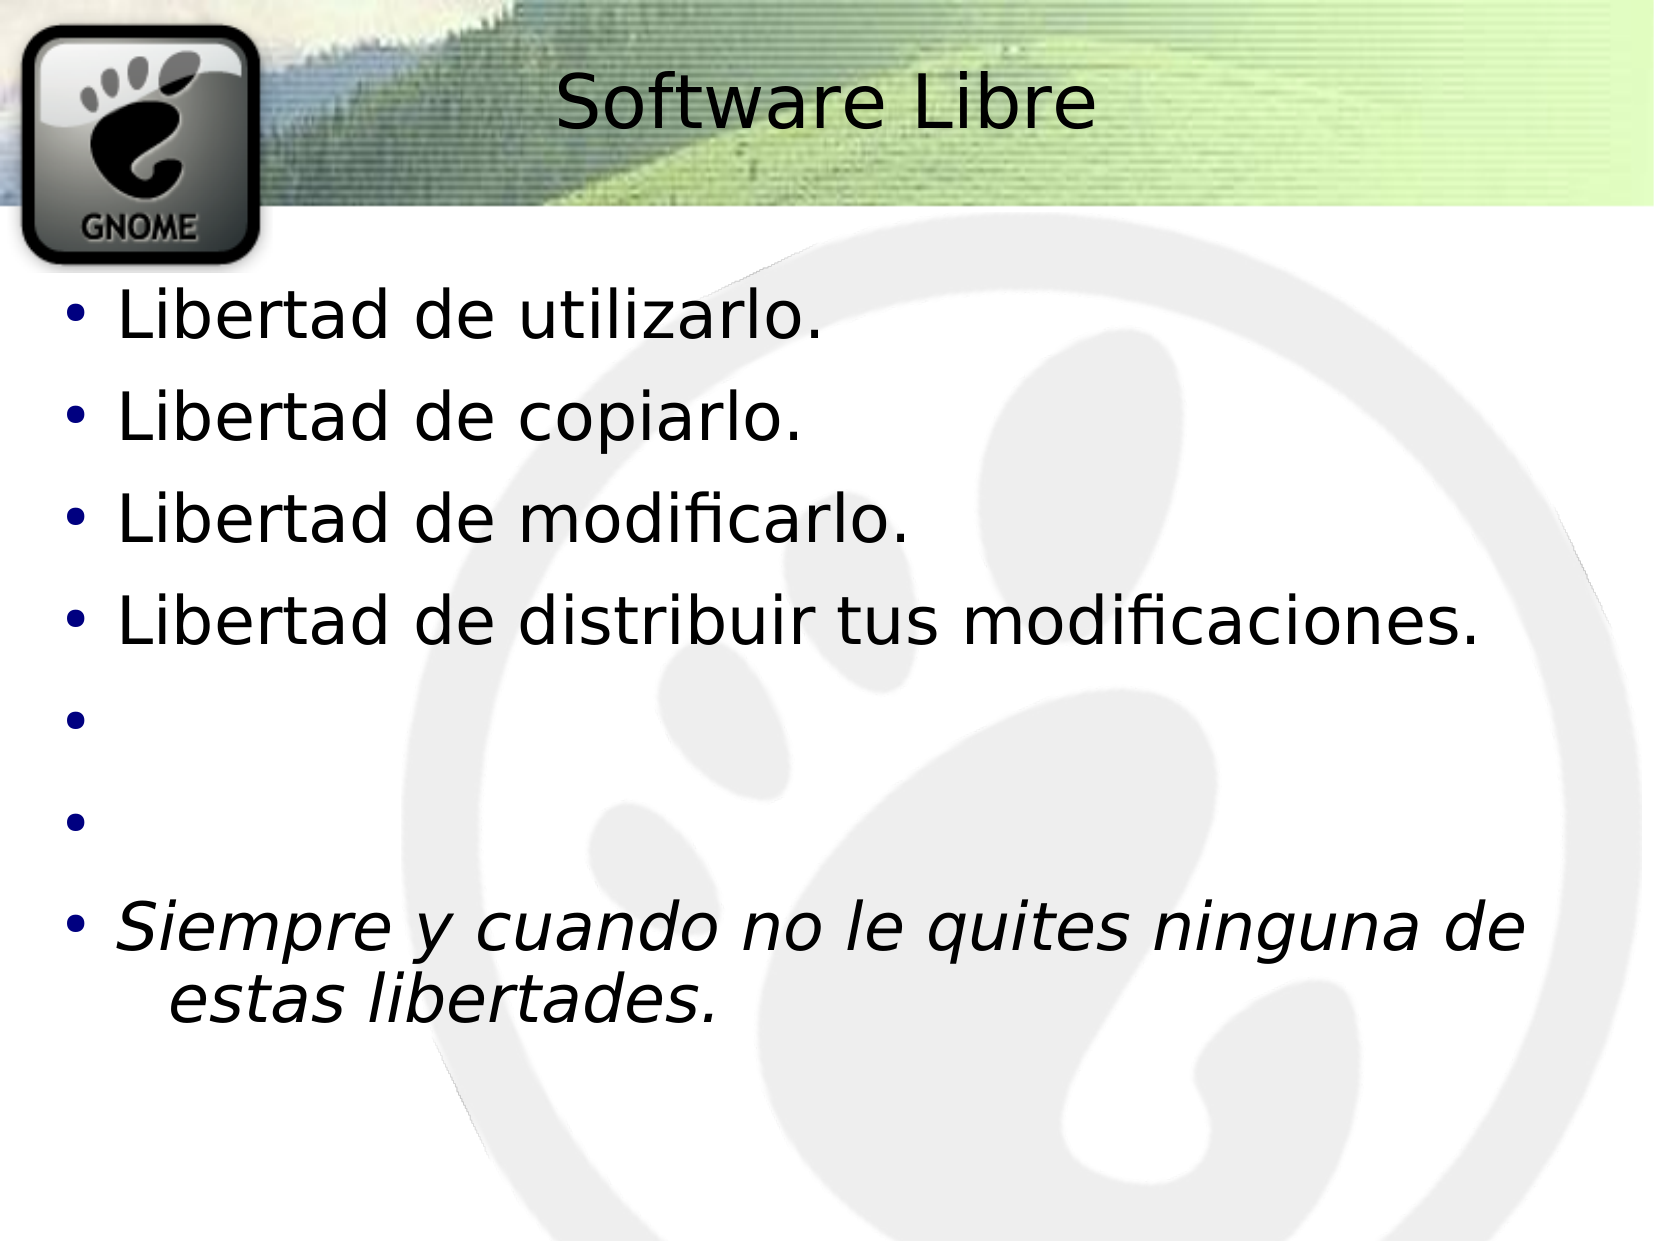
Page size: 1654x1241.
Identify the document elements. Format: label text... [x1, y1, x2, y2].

picture [0, 207, 1654, 1241]
list Libertad de utilizarlo. Libertad de copiarlo. Libertad de modificarlo. Libertad de distribuir tus modificaciones. Siempre y cuando no le quites ninguna de estas libertades. [29, 280, 1625, 1241]
title Software Libre [0, 0, 1654, 207]
